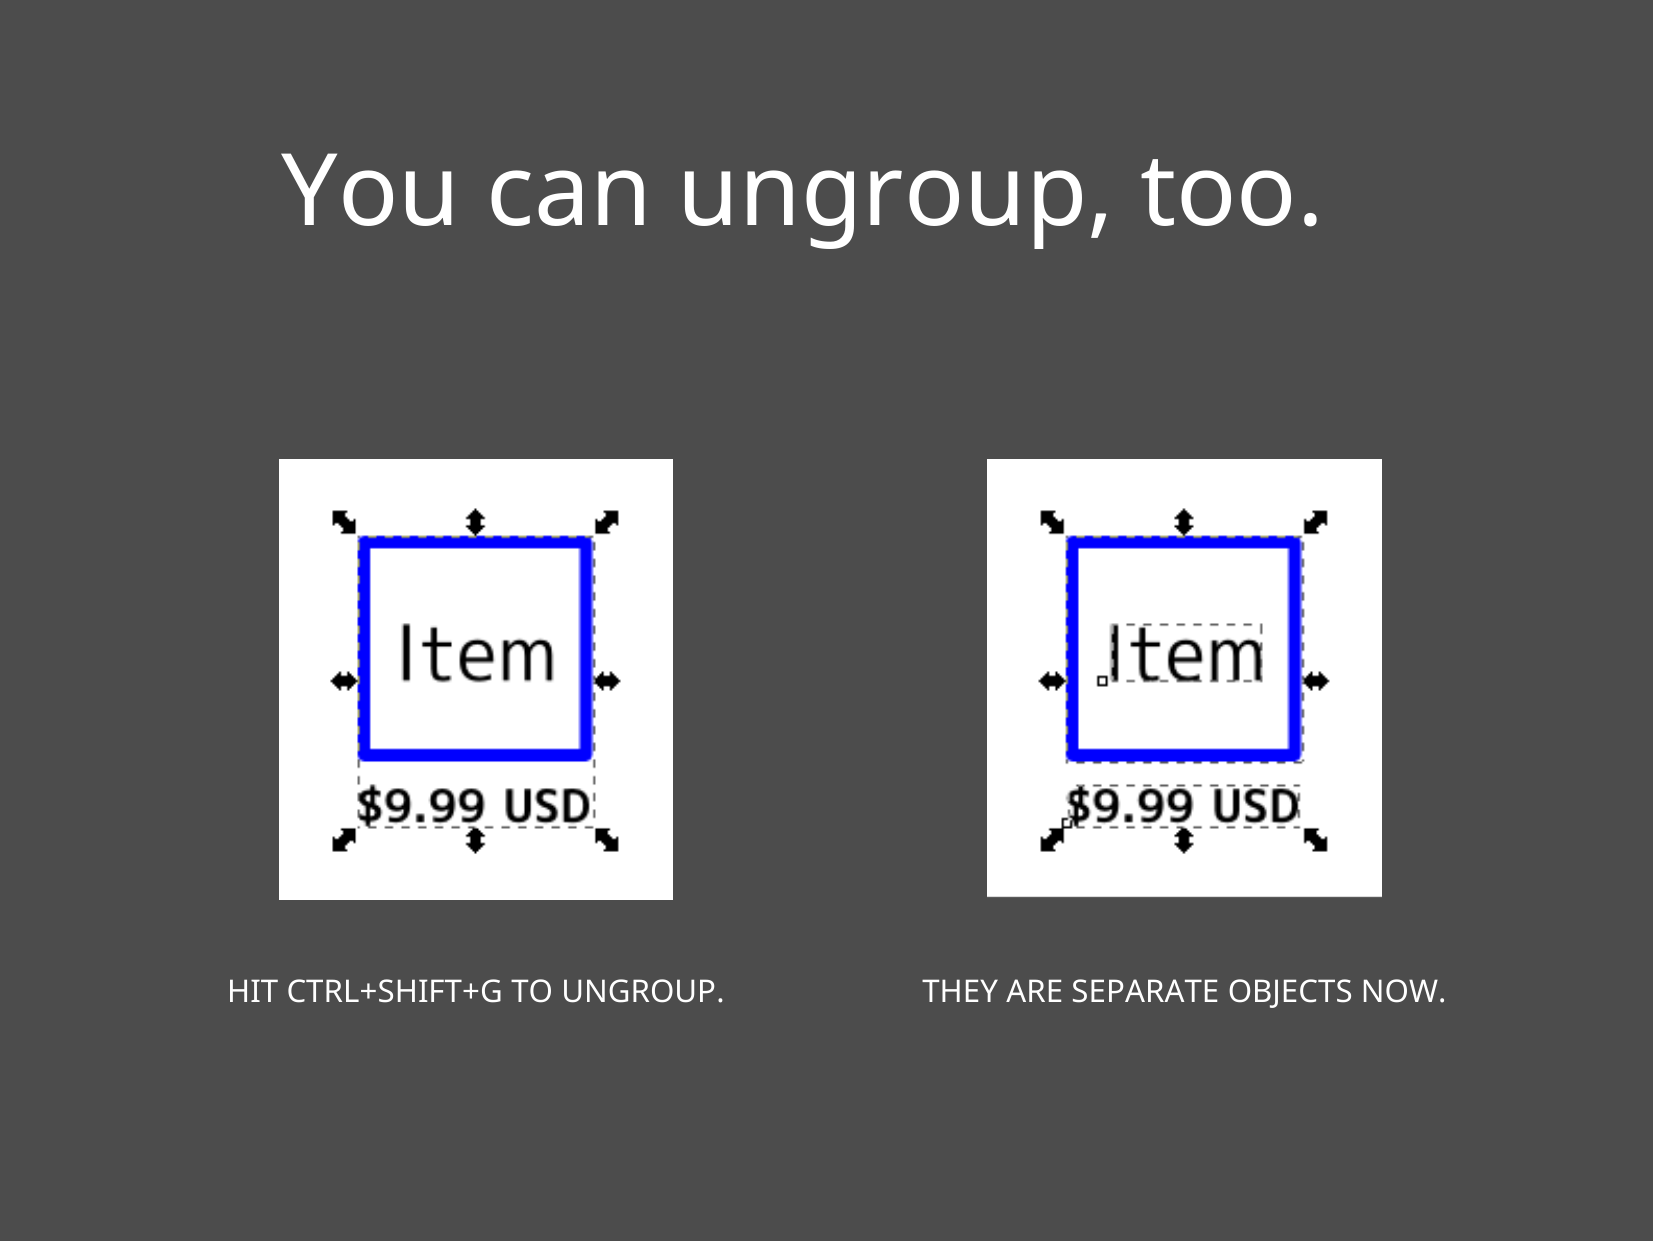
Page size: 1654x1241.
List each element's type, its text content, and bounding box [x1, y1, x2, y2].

title THEY ARE SEPARATE OBJECTS NOW. [804, 948, 1565, 1040]
picture [987, 459, 1382, 900]
title HIT CTRL+SHIFT+G TO UNGROUP. [96, 948, 804, 1040]
title You can ungroup, too. [53, 65, 1554, 328]
picture [279, 459, 673, 900]
